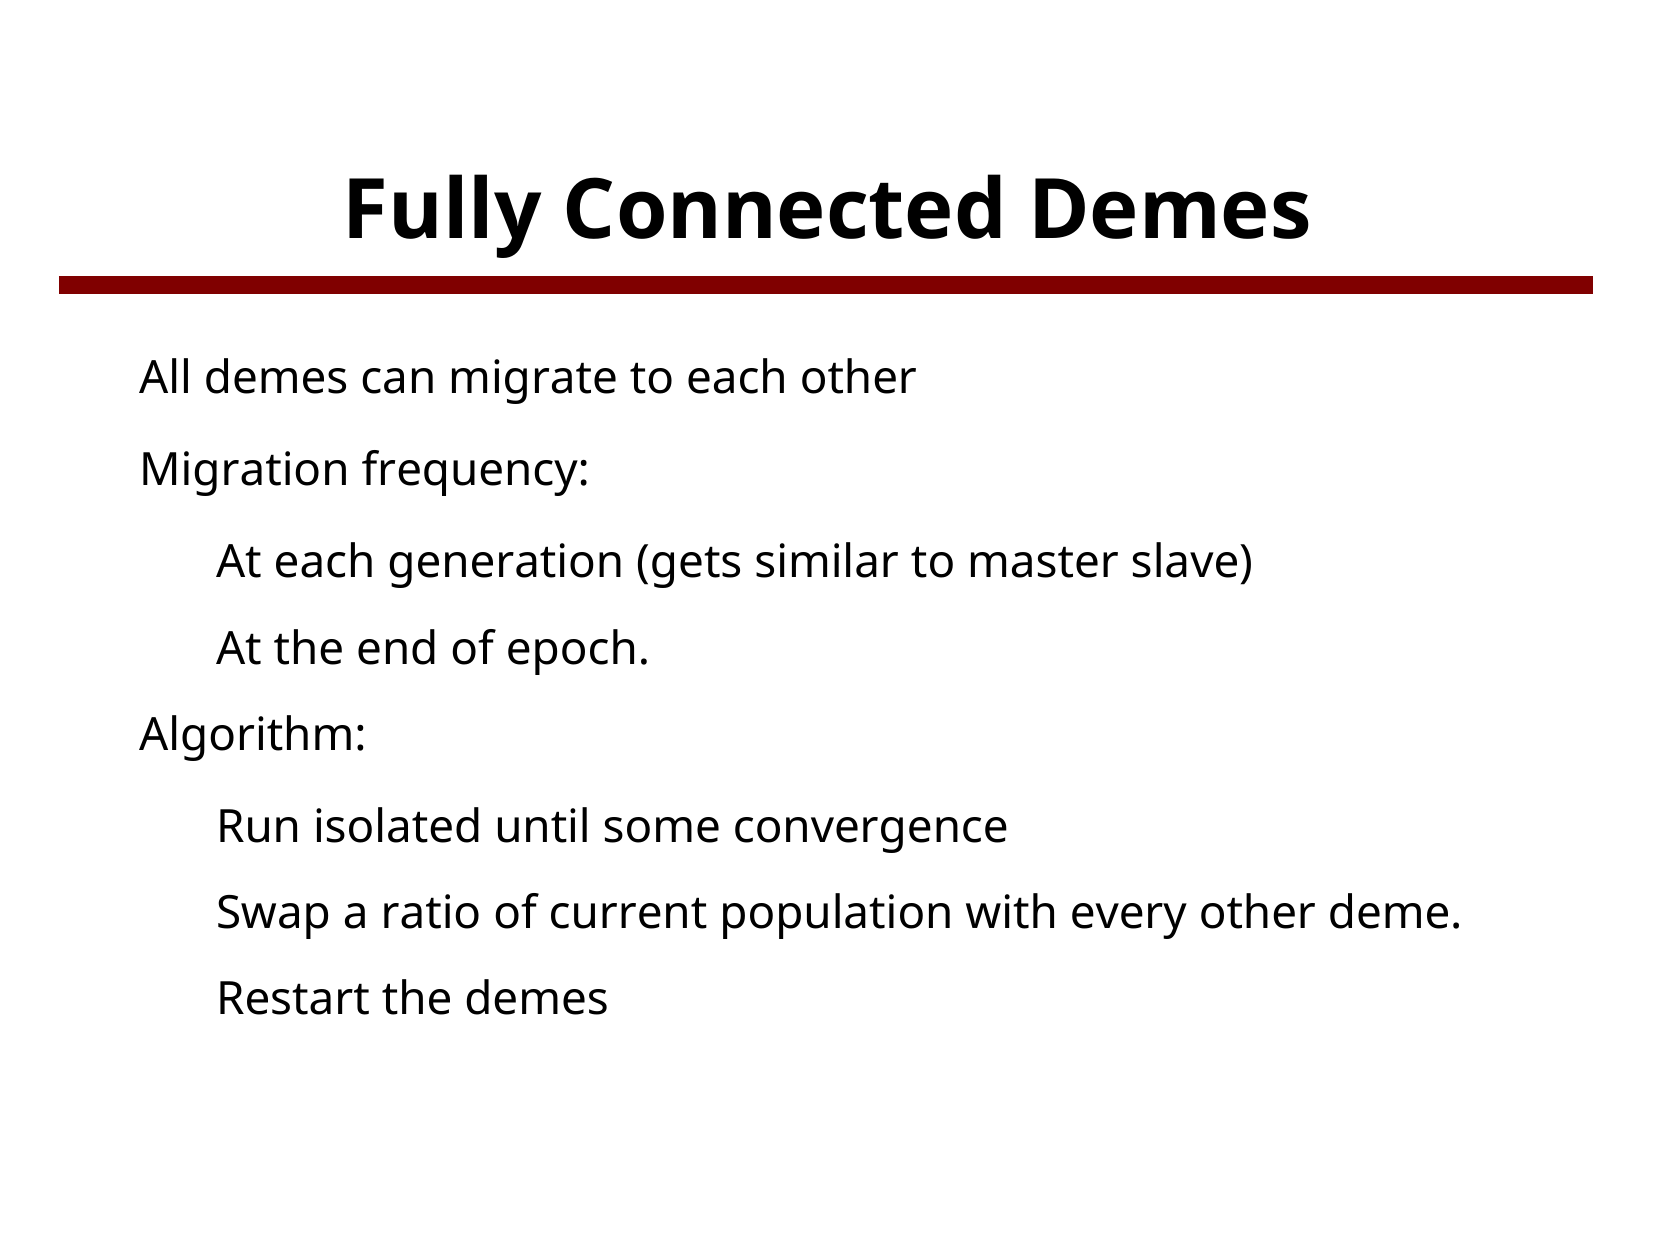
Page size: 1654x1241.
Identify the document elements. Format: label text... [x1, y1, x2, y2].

list All demes can migrate to each other Migration frequency: At each generation (gets similar to master slave) At the end of epoch. Algorithm: Run isolated until some convergence Swap a ratio of current population with every other deme. Restart the demes [121, 344, 1534, 1127]
title Fully Connected Demes [121, 102, 1534, 311]
